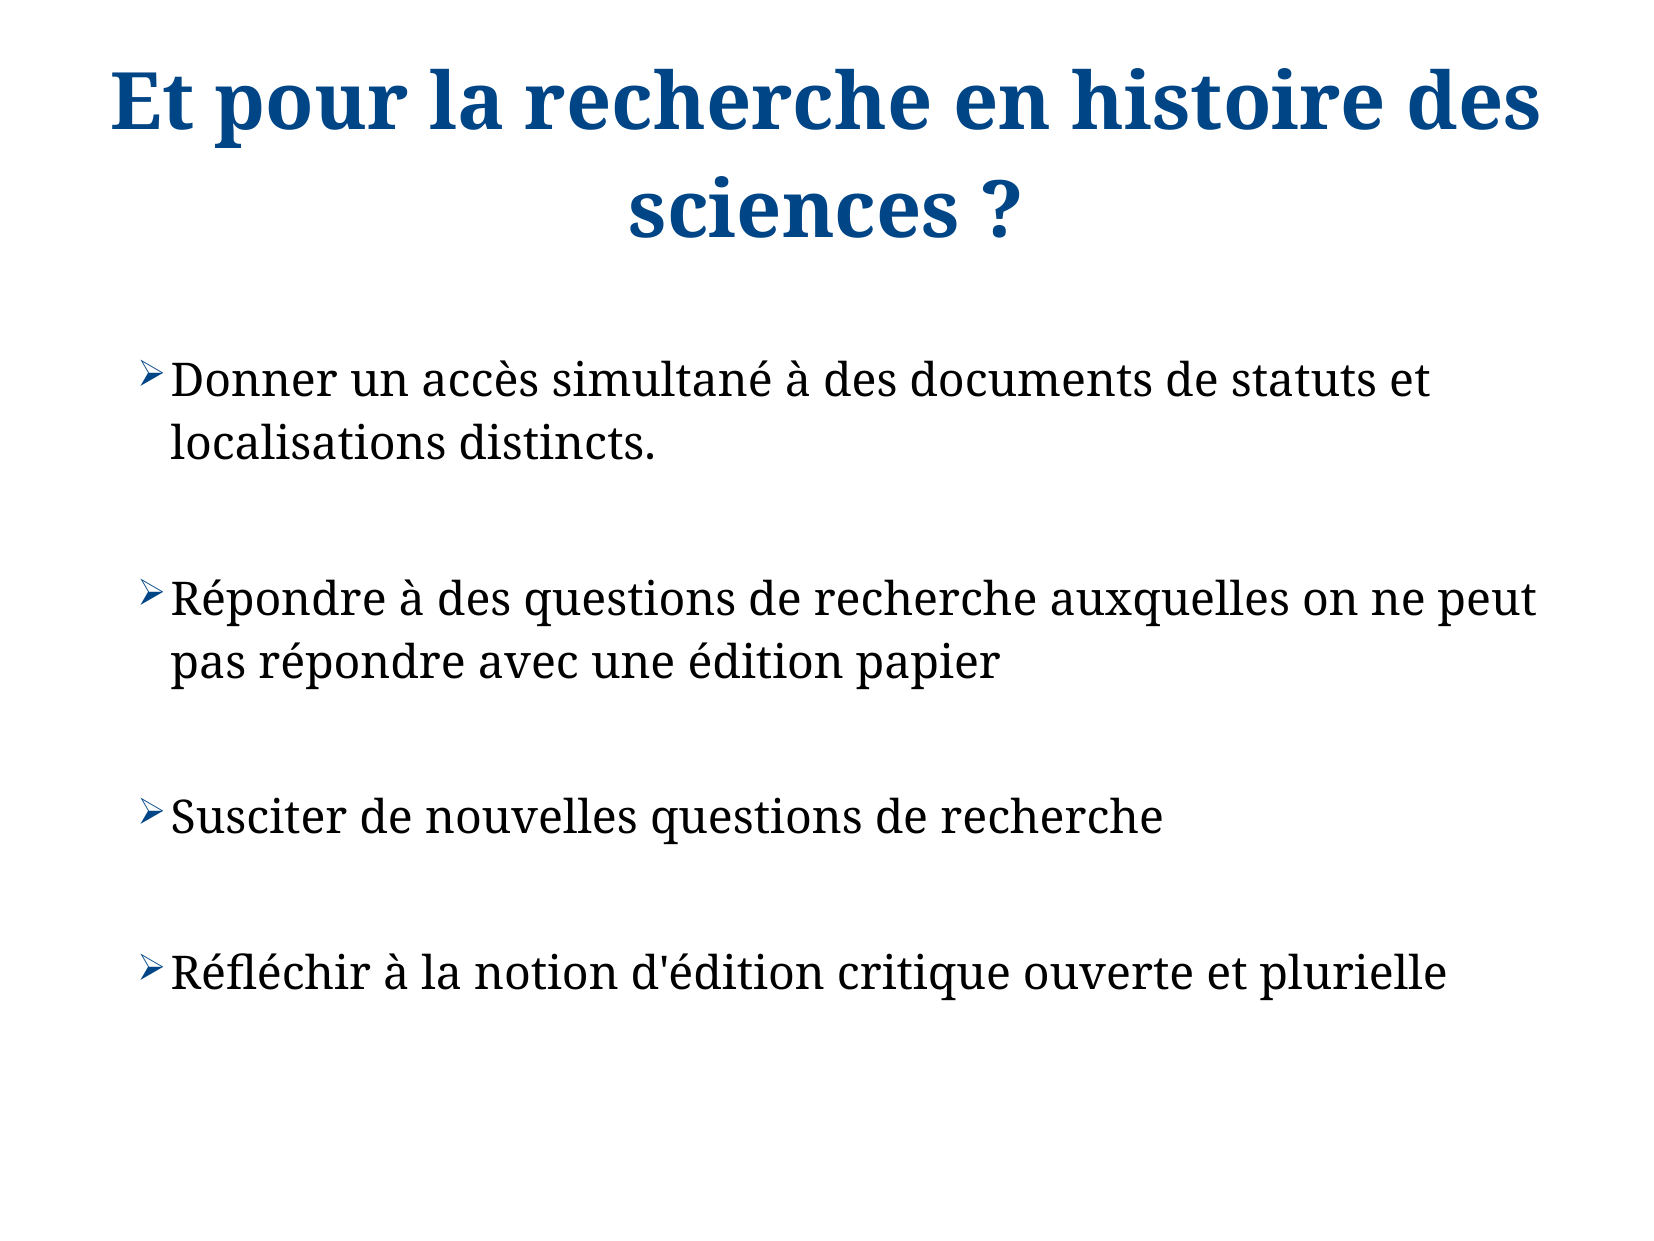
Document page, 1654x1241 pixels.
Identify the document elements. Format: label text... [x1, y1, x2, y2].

title Et pour la recherche en histoire des sciences ? [82, 49, 1571, 257]
list Donner un accès simultané à des documents de statuts et localisations distincts. Répondre à des questions de recherche auxquelles on ne peut pas répondre avec une édition papier Susciter de nouvelles questions de recherche Réfléchir à la notion d'édition critique ouverte et plurielle [82, 290, 1571, 1010]
